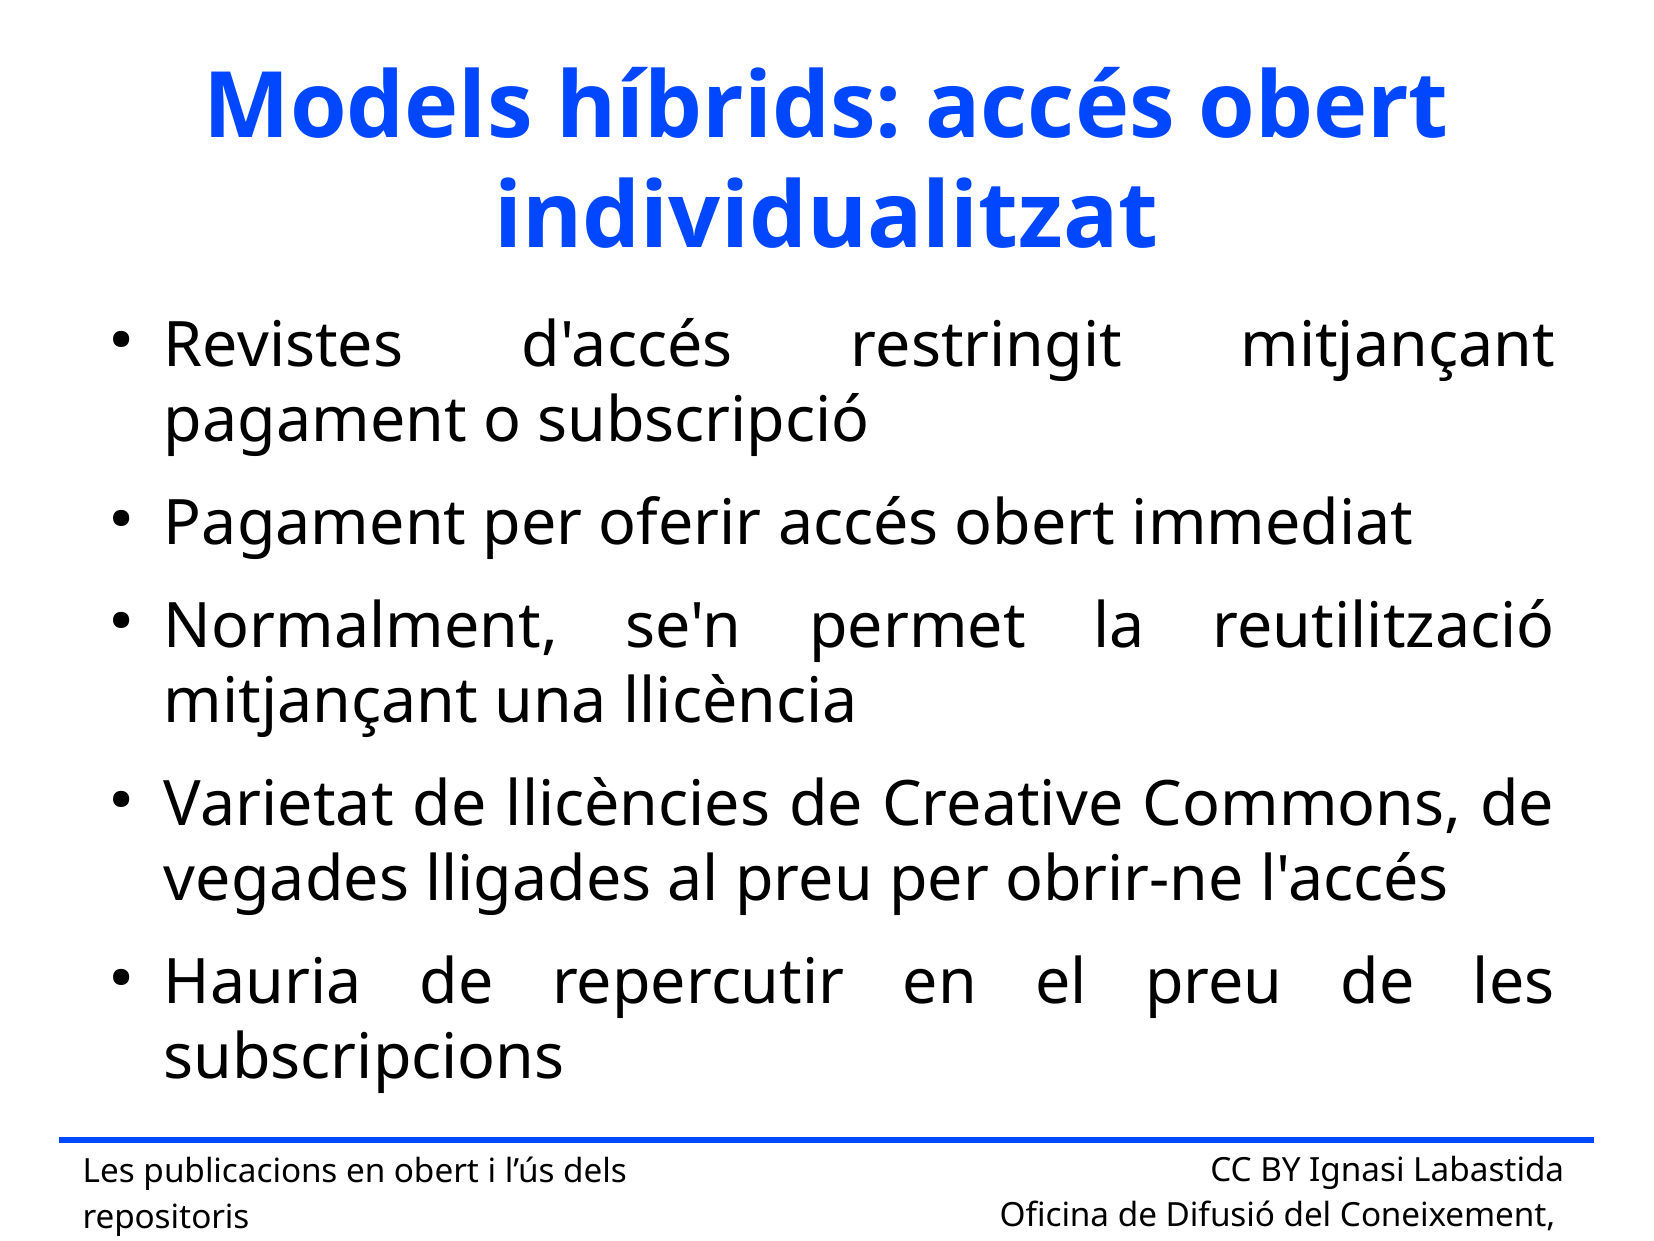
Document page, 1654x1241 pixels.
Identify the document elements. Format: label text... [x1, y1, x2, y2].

list Revistes d'accés restringit mitjançant pagament o subscripció Pagament per oferir accés obert immediat Normalment, se'n permet la reutilització mitjançant una llicència Varietat de llicències de Creative Commons, de vegades lligades al preu per obrir-ne l'accés Hauria de repercutir en el preu de les subscripcions [82, 291, 1571, 1111]
title Models híbrids: accés obert individualitzat [82, 38, 1571, 267]
